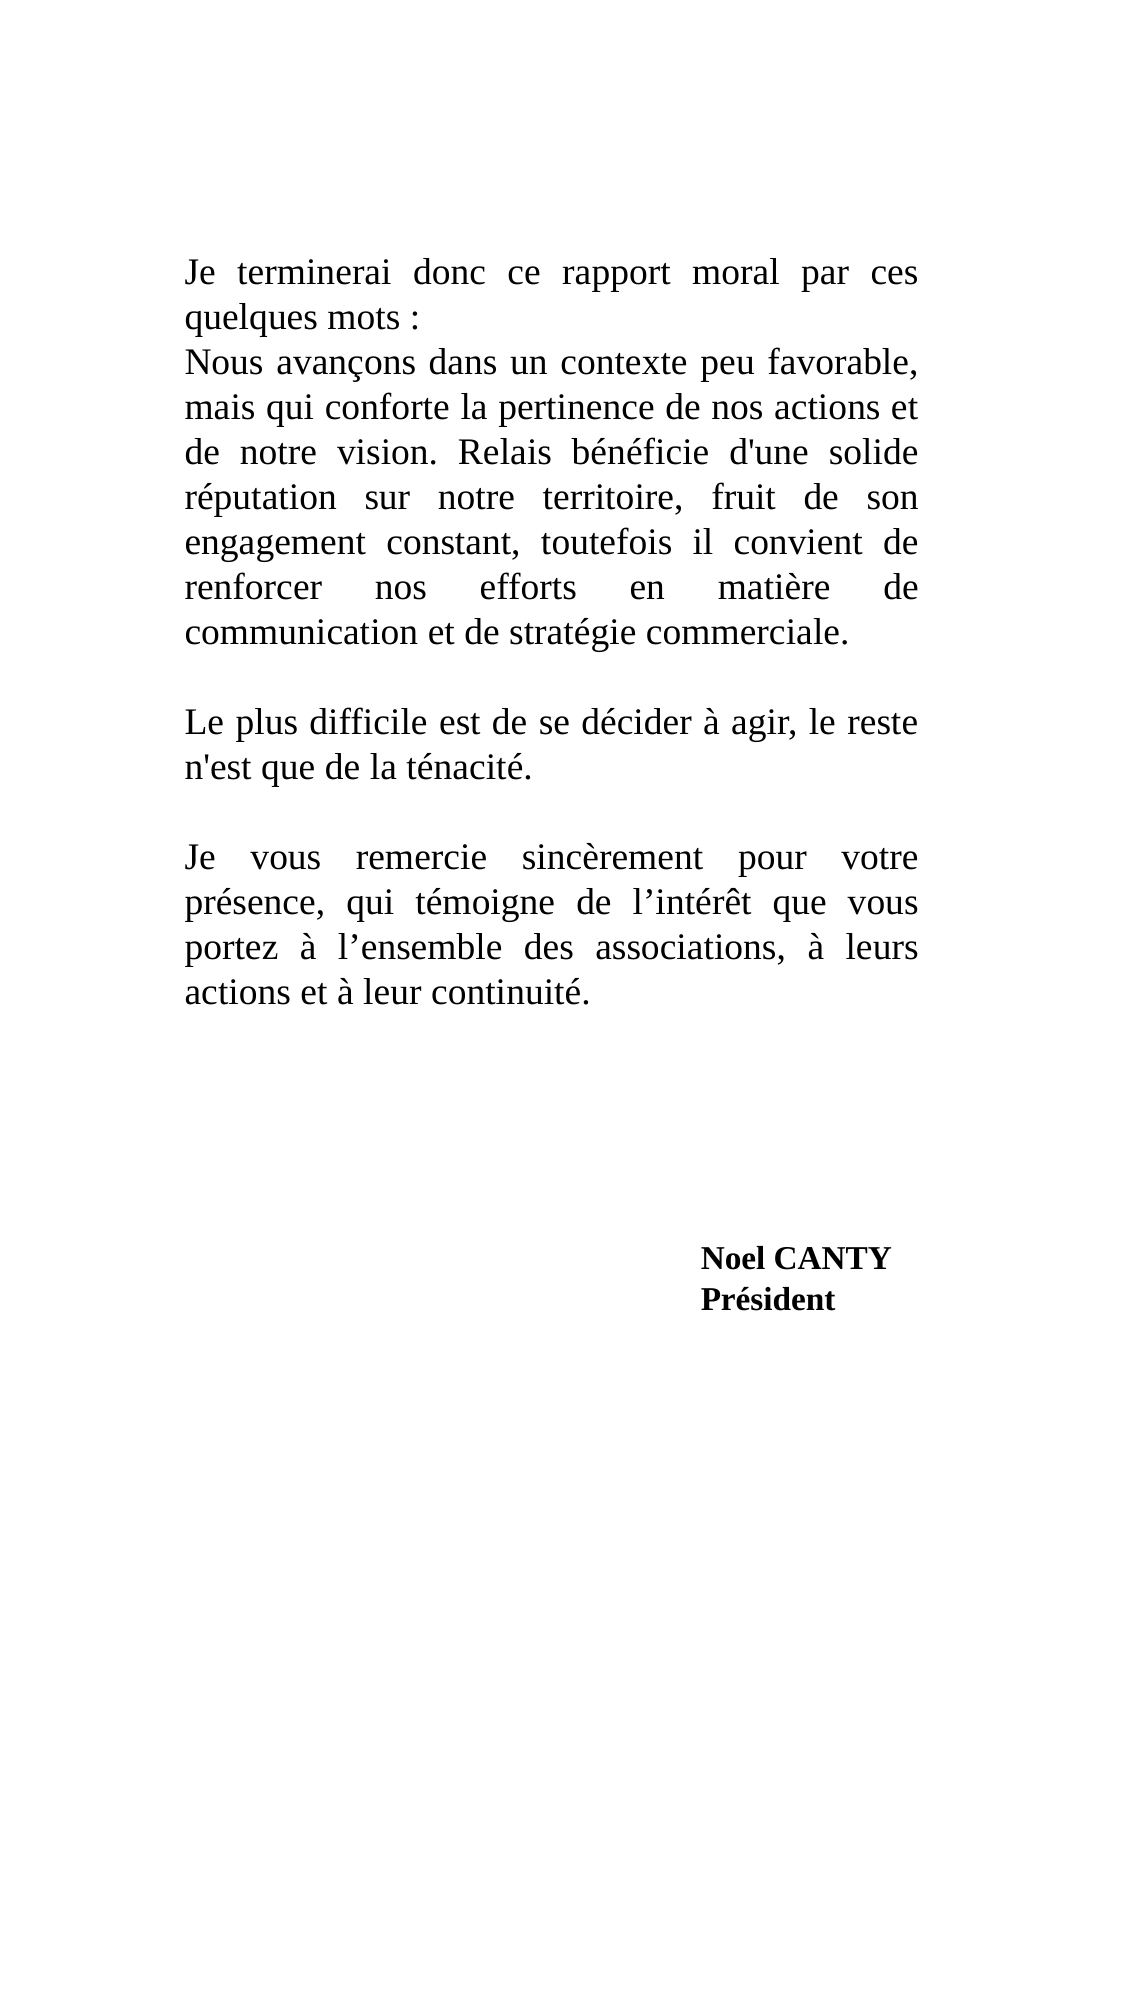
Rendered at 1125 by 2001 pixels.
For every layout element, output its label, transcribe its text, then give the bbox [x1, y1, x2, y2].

text_box Je terminerai donc ce rapport moral par ces quelques mots : Nous avançons dans un contexte peu favorable, mais qui conforte la pertinence de nos actions et de notre vision. Relais bénéficie d'une solide réputation sur notre territoire, fruit de son engagement constant, toutefois il convient de renforcer nos efforts en matière de communication et de stratégie commerciale. Le plus difficile est de se décider à agir, le reste n'est que de la ténacité. Je vous remercie sincèrement pour votre présence, qui témoigne de l’intérêt que vous portez à l’ensemble des associations, à leurs actions et à leur continuité. Noel CANTY Président [169, 194, 956, 1336]
